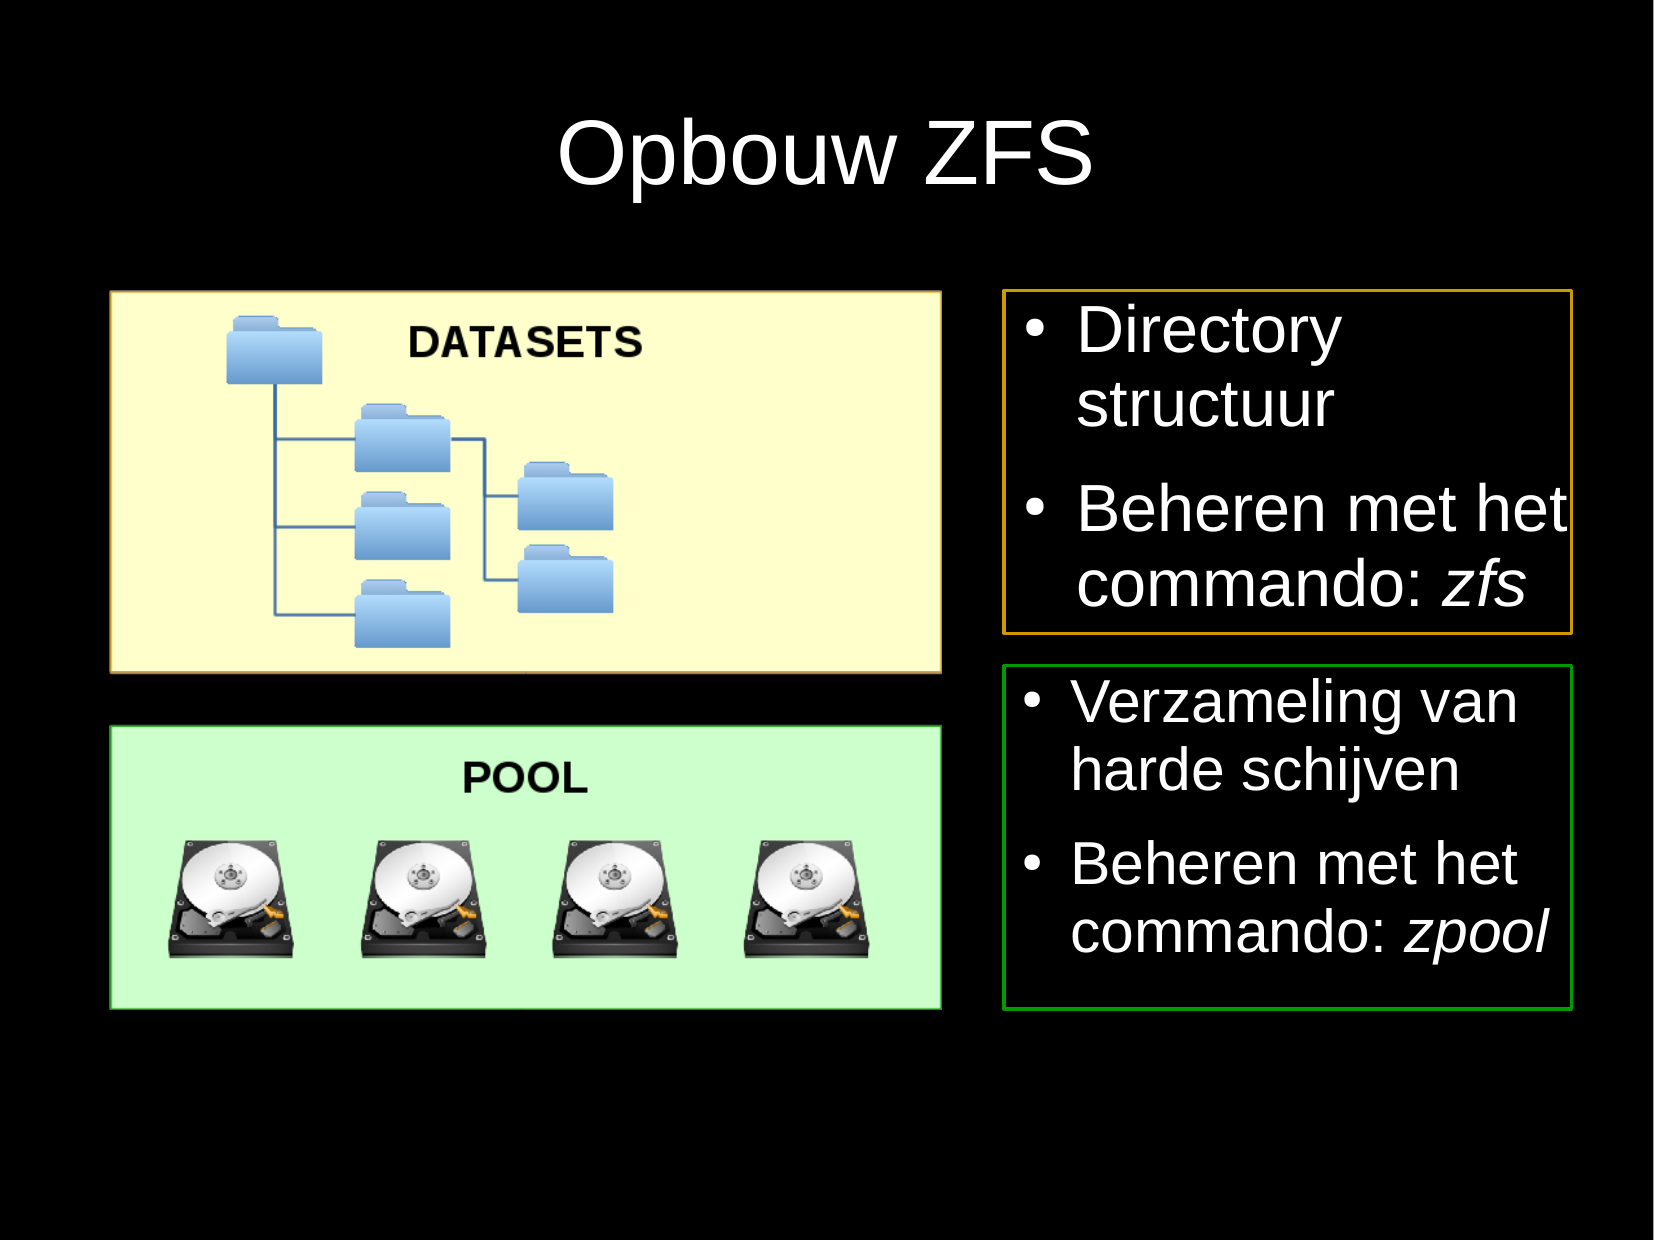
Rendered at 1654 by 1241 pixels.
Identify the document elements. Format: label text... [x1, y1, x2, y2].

list Verzameling van harde schijven Beheren met het commando: zpool [1003, 665, 1572, 1009]
list Directory structuur Beheren met het commando: zfs [1003, 290, 1572, 634]
picture [109, 290, 942, 1010]
title Opbouw ZFS [82, 49, 1571, 257]
